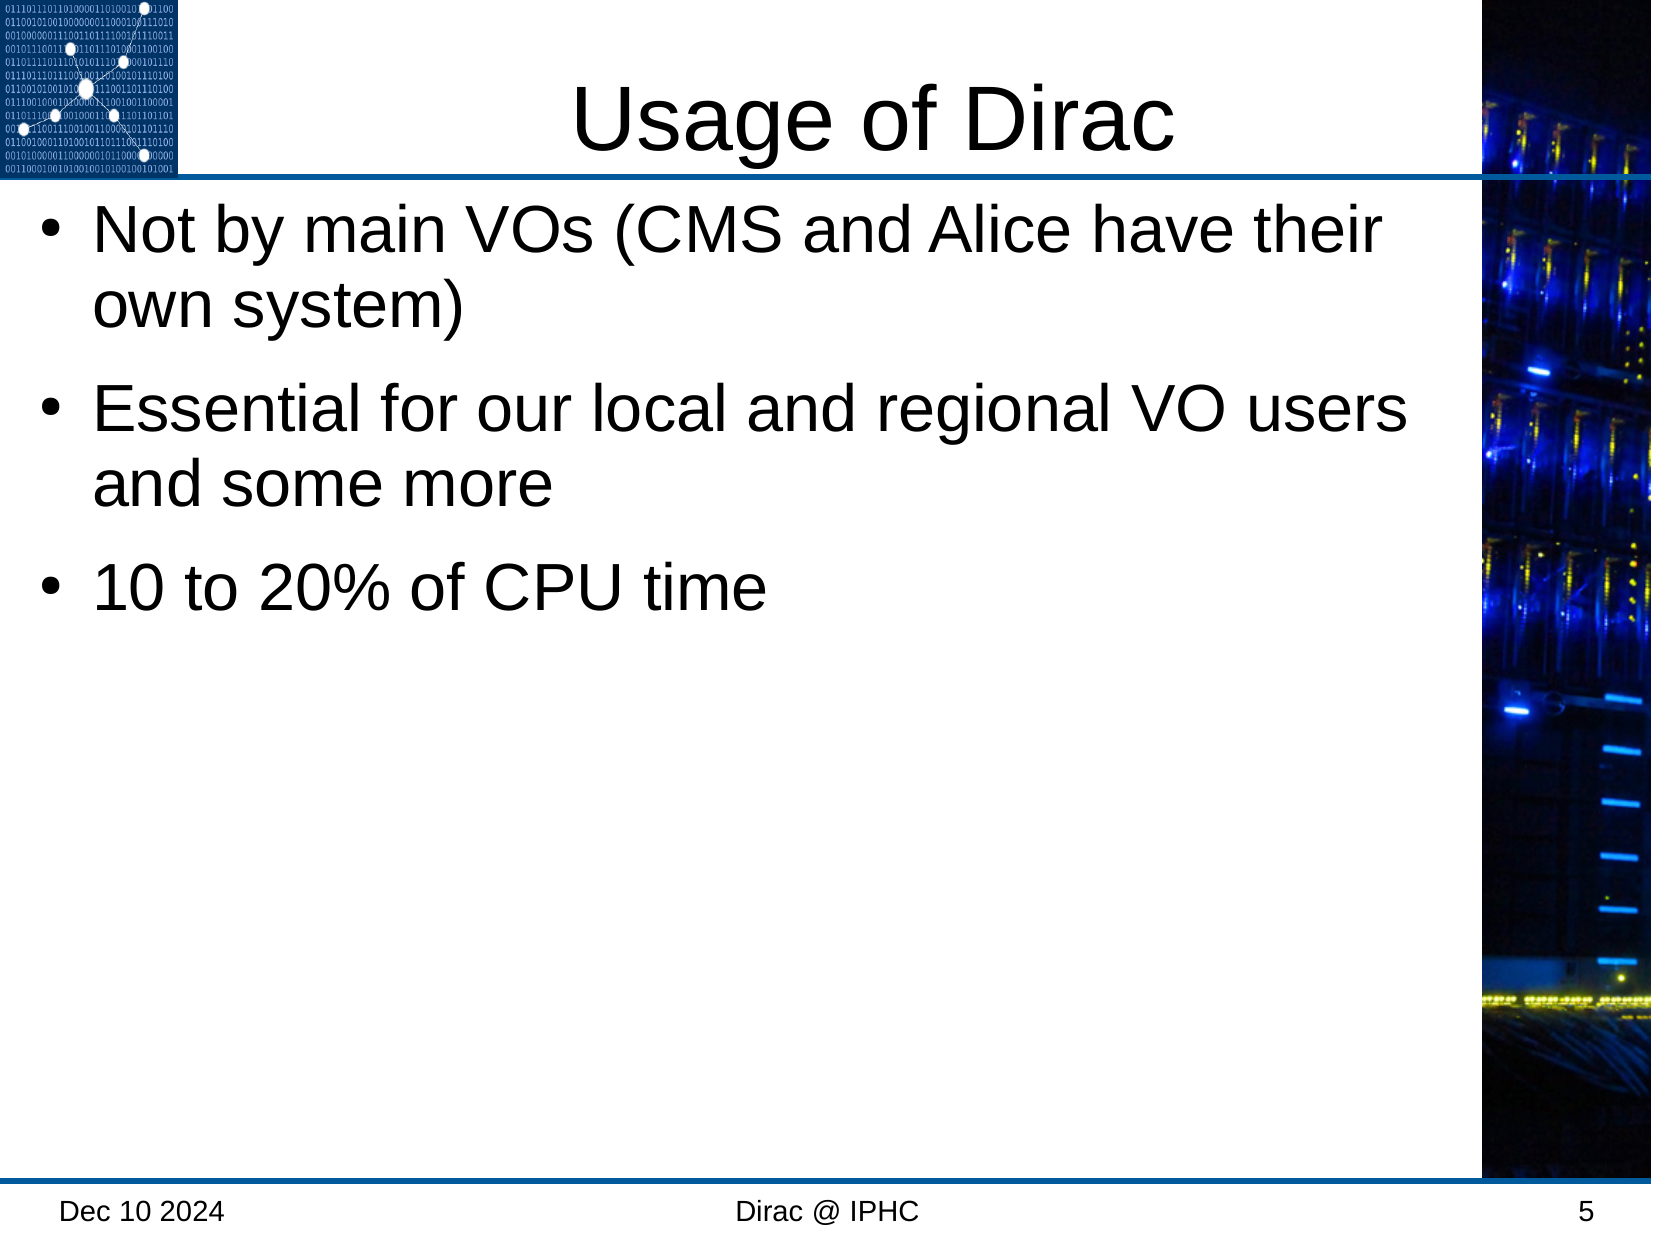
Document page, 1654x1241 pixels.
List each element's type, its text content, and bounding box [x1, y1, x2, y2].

title Usage of Dirac [177, 67, 1571, 171]
picture [1482, 0, 1651, 174]
picture [0, 0, 178, 178]
picture [1482, 180, 1651, 1178]
list Not by main VOs (CMS and Alice have their own system) Essential for our local and regional VO users and some more 10 to 20% of CPU time [21, 191, 1477, 1152]
